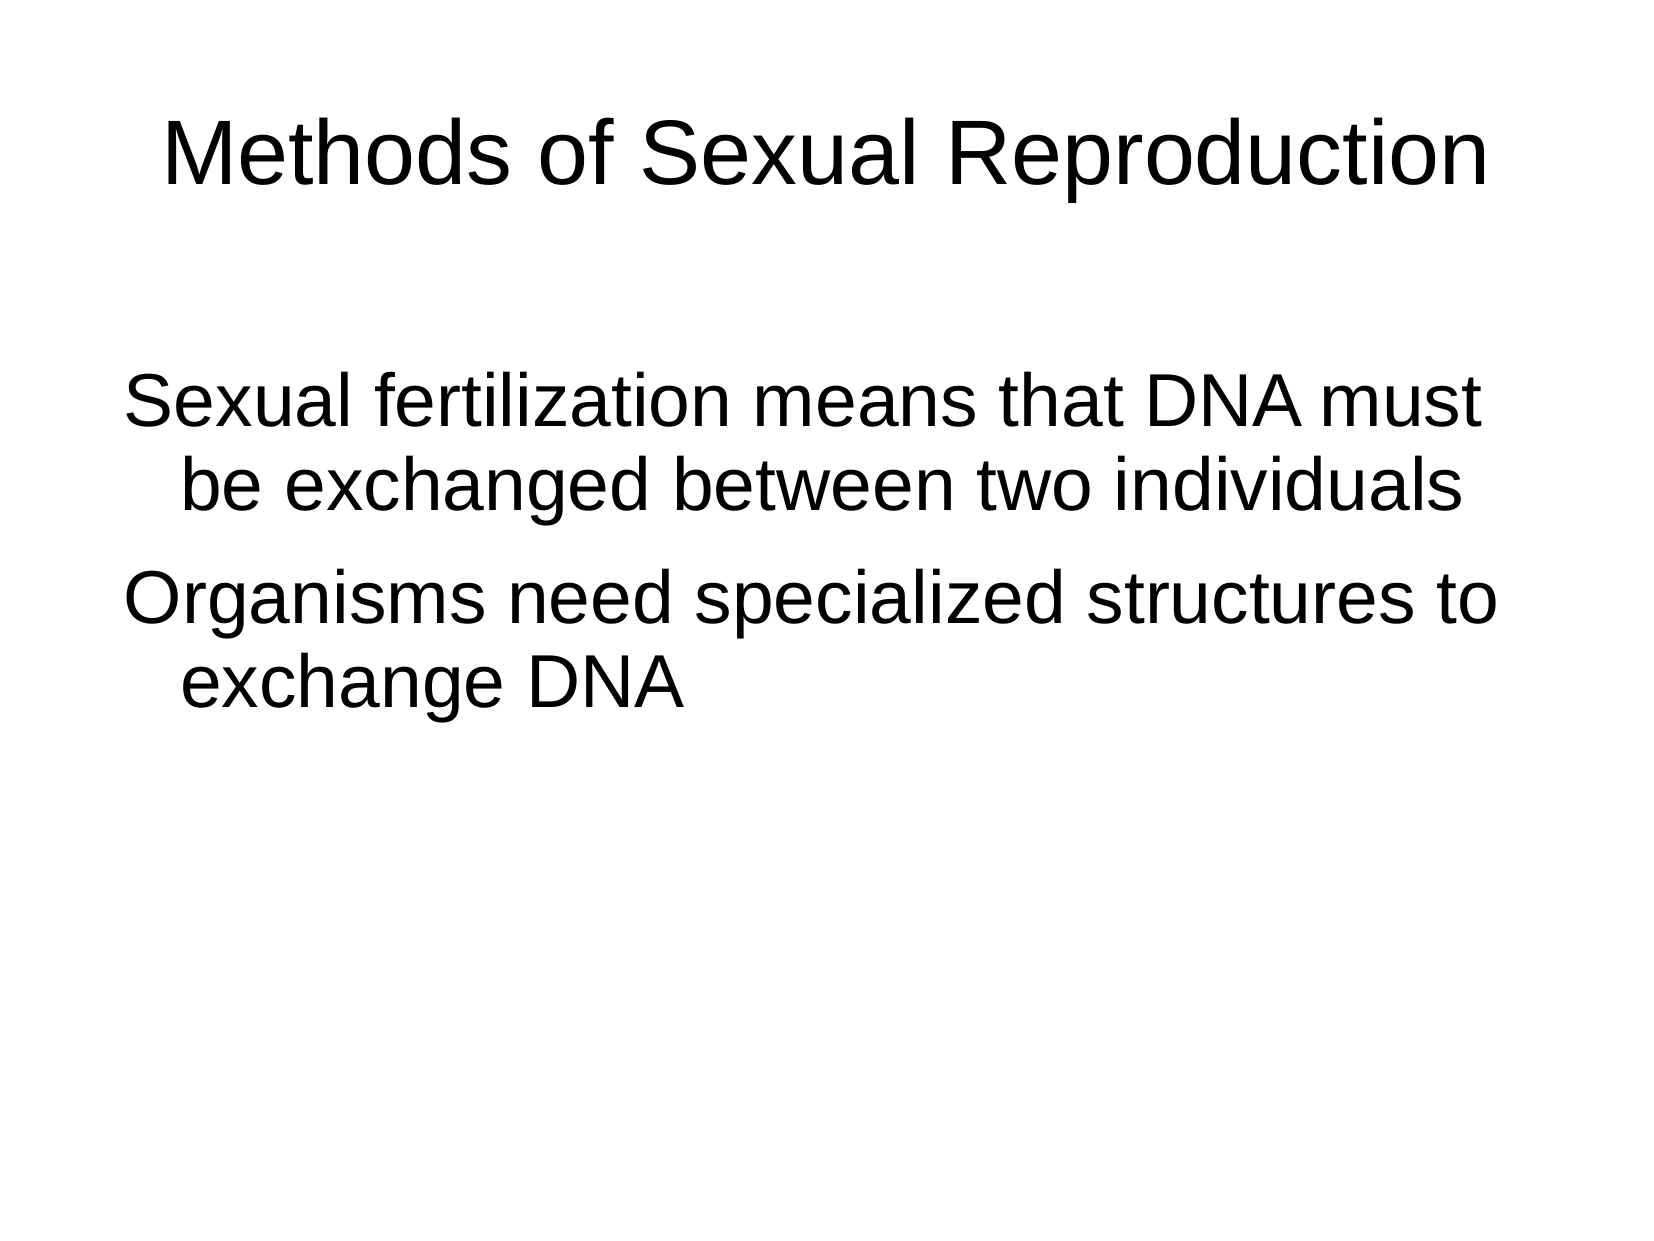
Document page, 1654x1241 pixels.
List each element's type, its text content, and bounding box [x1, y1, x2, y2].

list Sexual fertilization means that DNA must be exchanged between two individuals Organisms need specialized structures to exchange DNA [124, 358, 1530, 1088]
title Methods of Sexual Reproduction [82, 49, 1571, 257]
